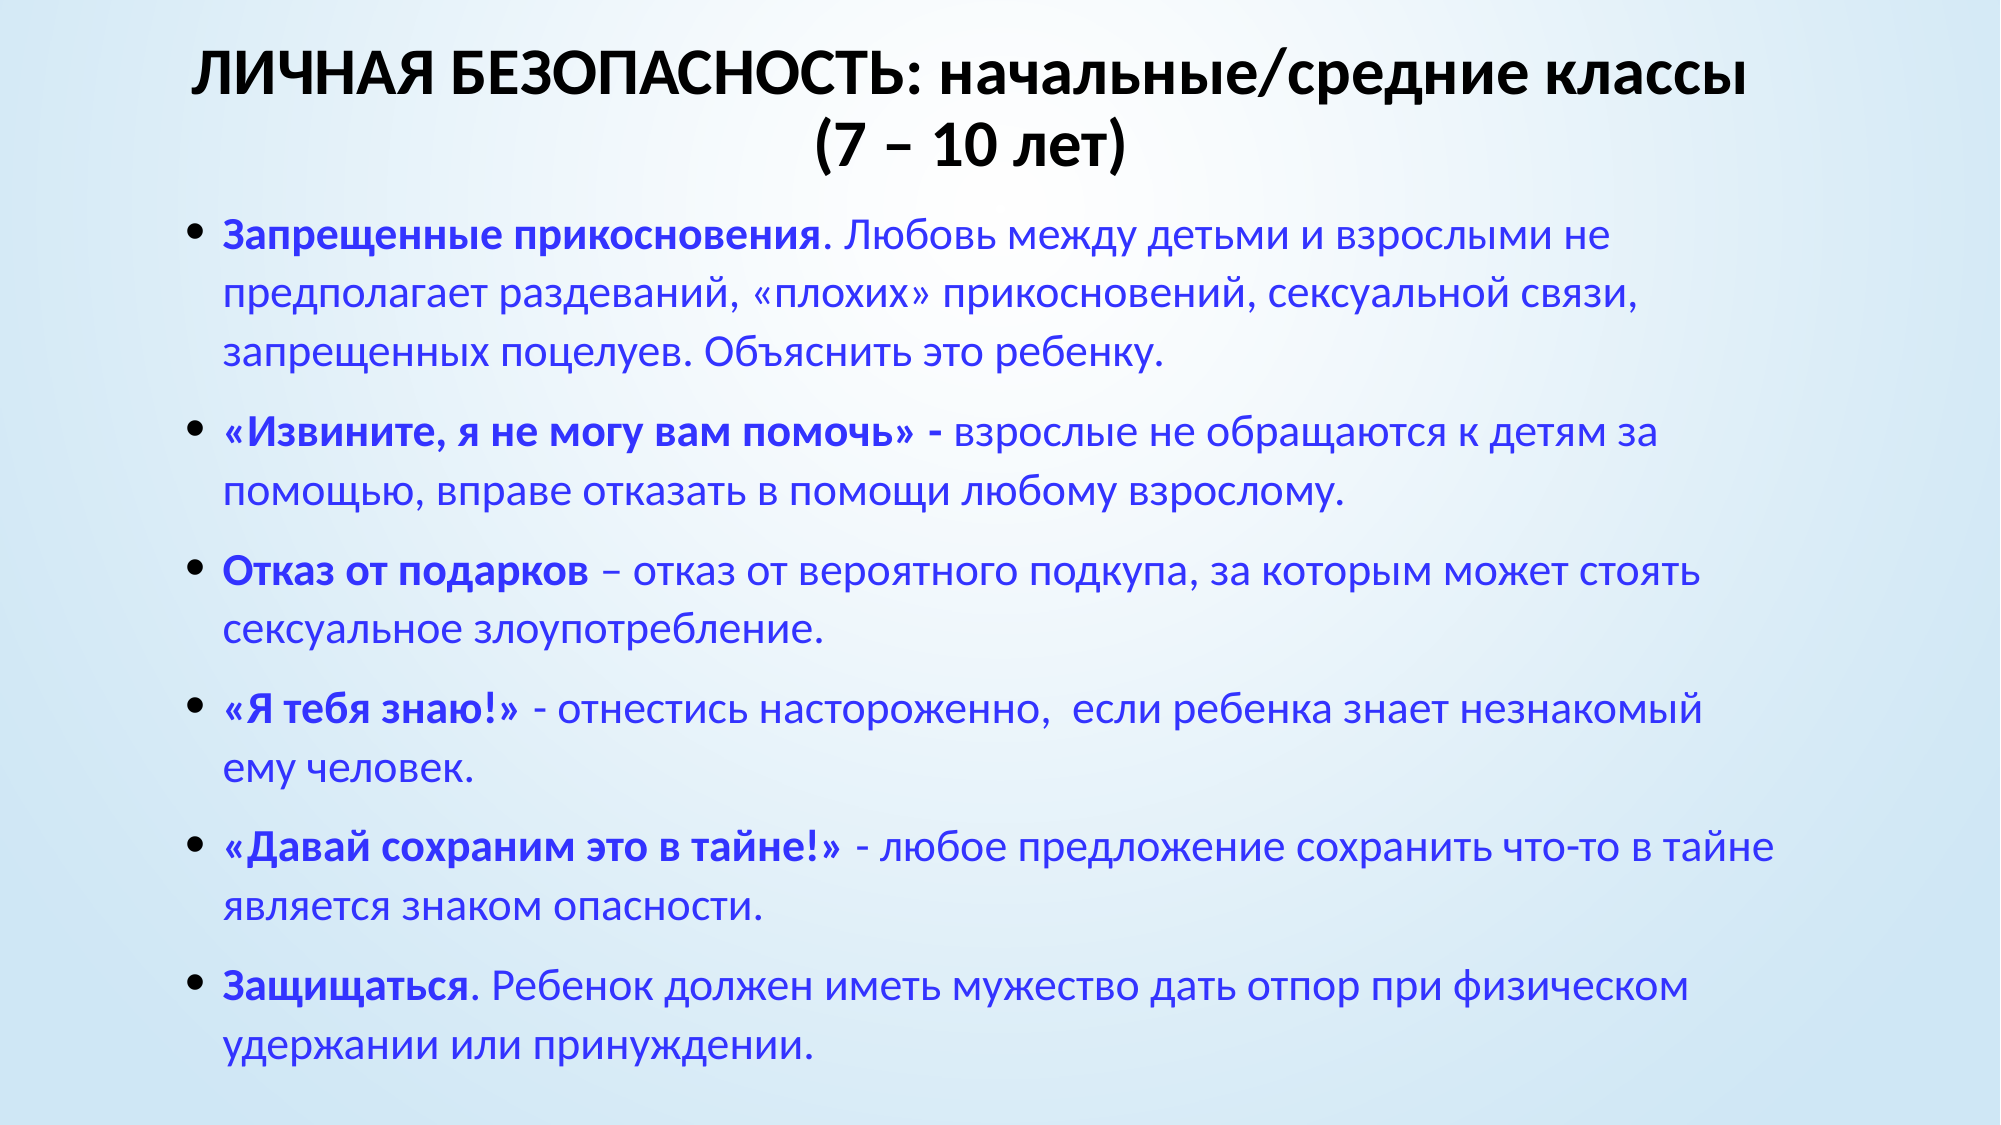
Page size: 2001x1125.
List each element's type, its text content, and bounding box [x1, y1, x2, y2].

list Запрещенные прикосновения. Любовь между детьми и взрослыми не предполагает раздеваний, «плохих» прикосновений, сексуальной связи, запрещенных поцелуев. Объяснить это ребенку. «Извините, я не могу вам помочь» - взрослые не обращаются к детям за помощью, вправе отказать в помощи любому взрослому. Отказ от подарков – отказ от вероятного подкупа, за которым может стоять сексуальное злоупотребление. «Я тебя знаю!» - отнестись настороженно, если ребенка знает незнакомый ему человек. «Давай сохраним это в тайне!» - любое предложение сохранить что-то в тайне является знаком опасности. Защищаться. Ребенок должен иметь мужество дать отпор при физическом удержании или принуждении. [170, 192, 1796, 1004]
title ЛИЧНАЯ БЕЗОПАСНОСТЬ: начальные/средние классы (7 – 10 лет) [158, 29, 1784, 272]
picture [0, 0, 2000, 1125]
